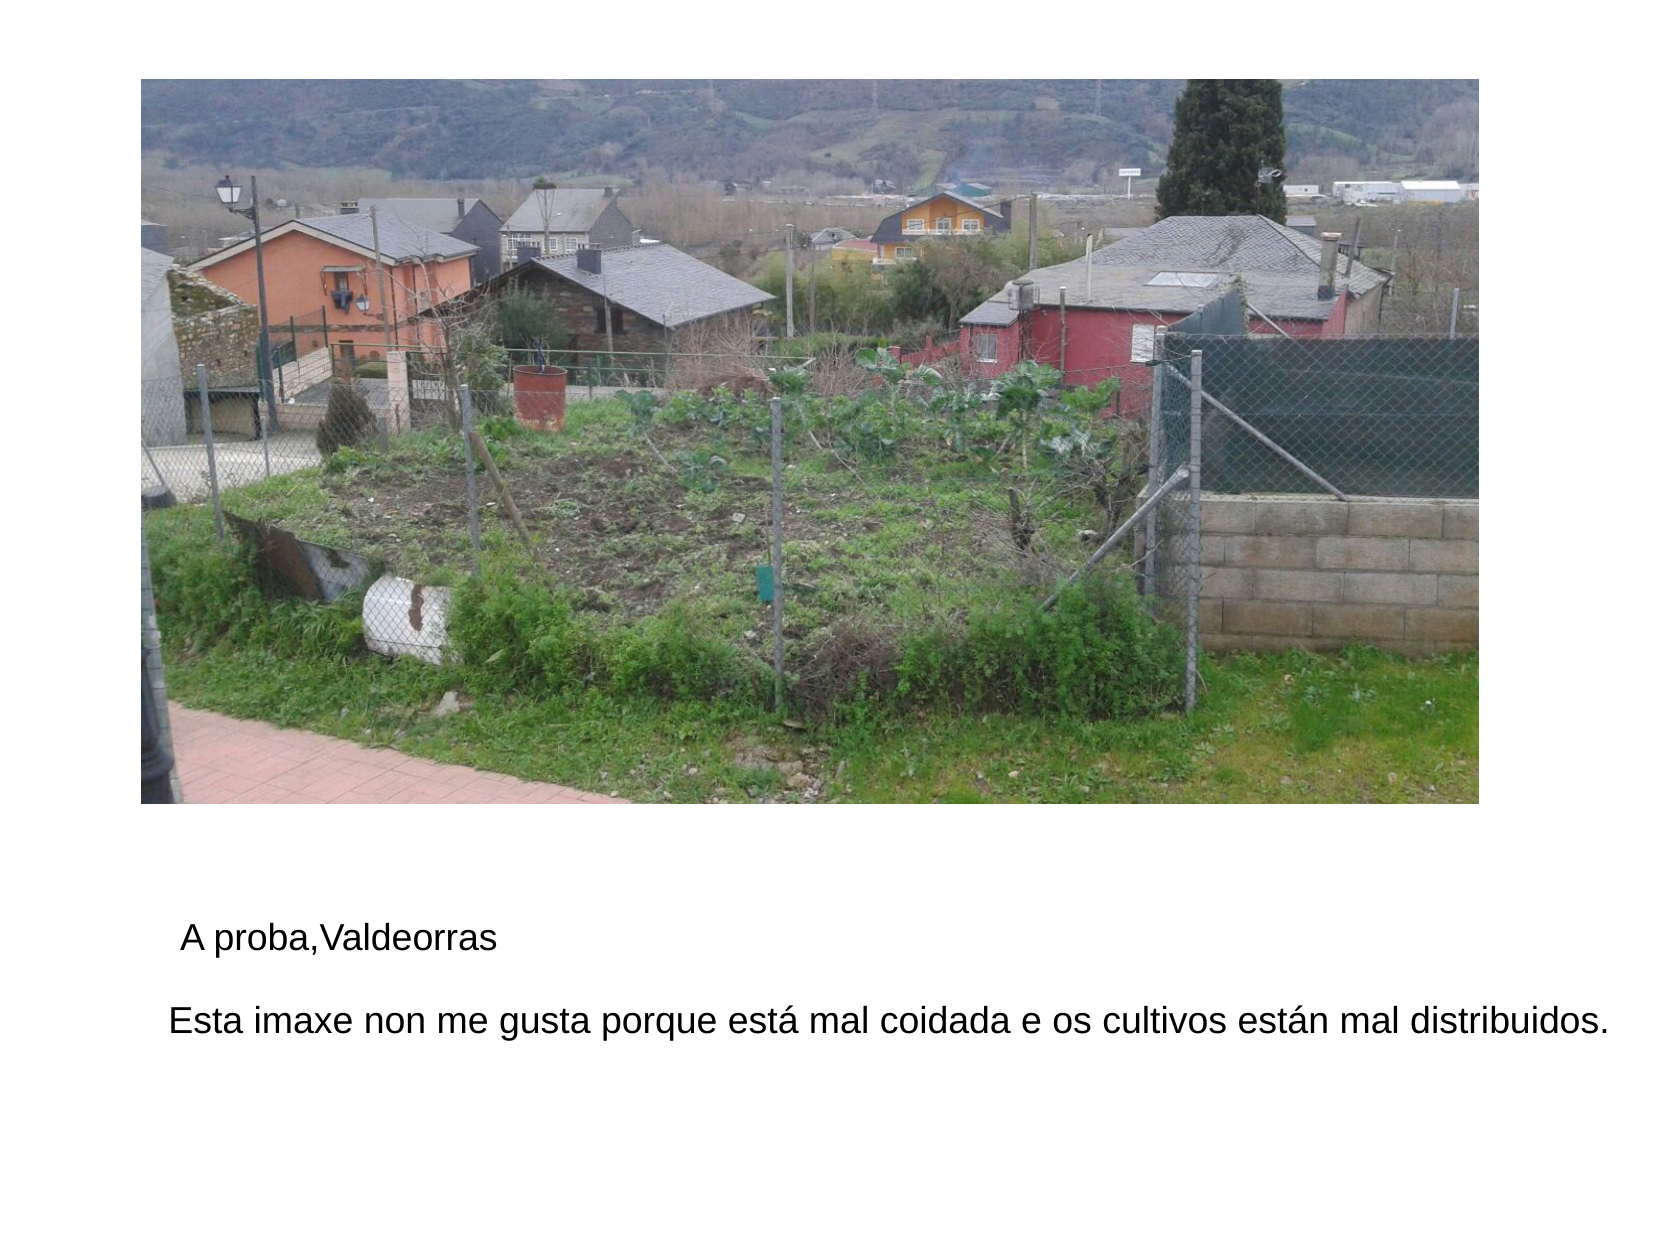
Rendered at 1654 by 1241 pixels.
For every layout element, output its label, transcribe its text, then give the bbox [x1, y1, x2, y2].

text_box Esta imaxe non me gusta porque está mal coidada e os cultivos están mal distribuidos. [153, 992, 1636, 1049]
text_box A proba,Valdeorras [165, 909, 513, 967]
picture [141, 79, 1479, 804]
